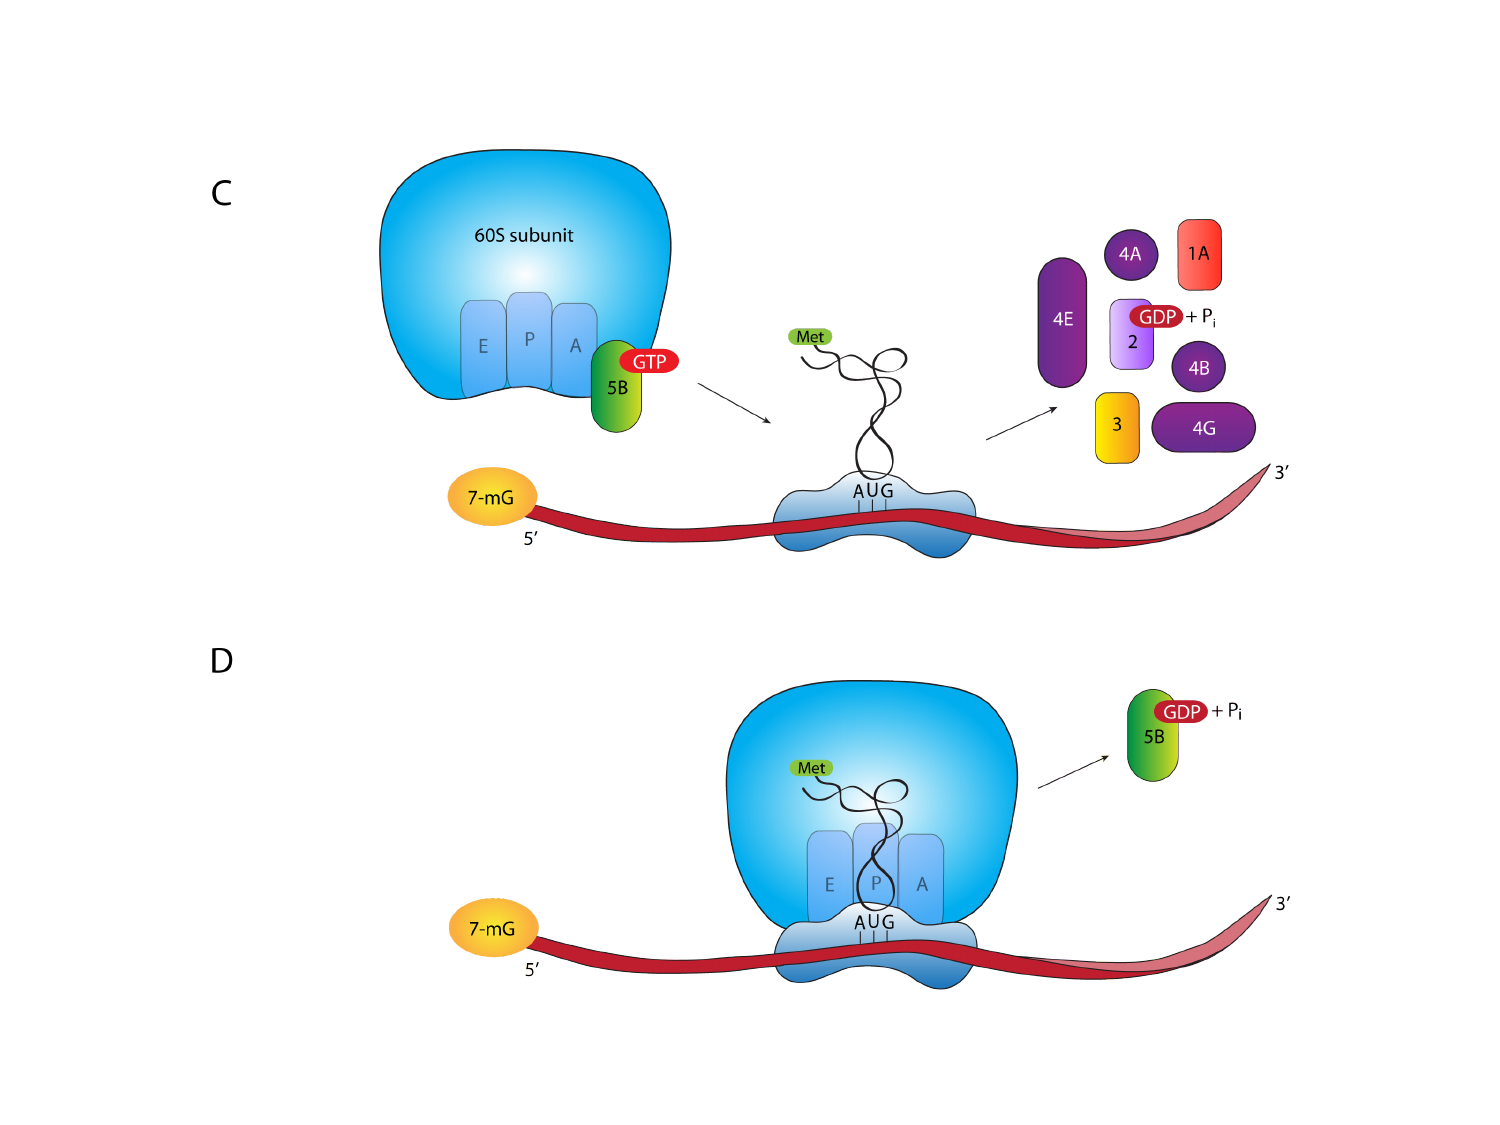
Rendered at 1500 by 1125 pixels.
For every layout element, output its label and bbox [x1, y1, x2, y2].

picture [209, 149, 1291, 1005]
